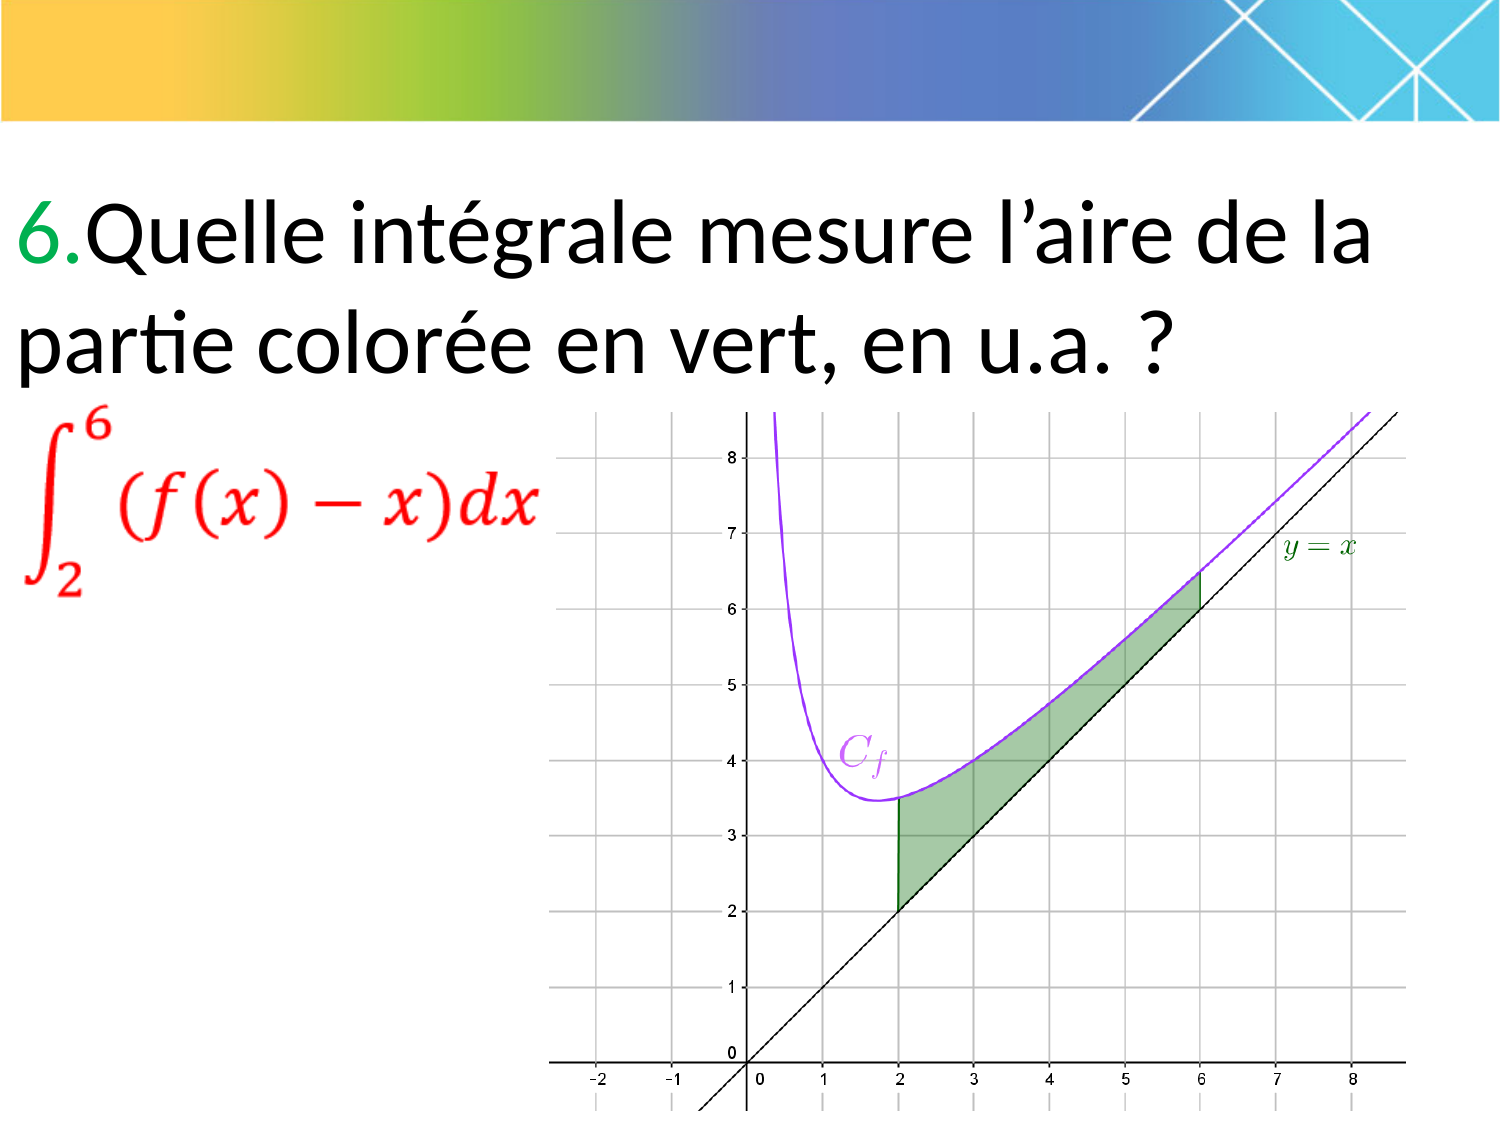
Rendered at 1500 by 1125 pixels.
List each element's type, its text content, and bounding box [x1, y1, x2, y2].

title Quelle intégrale mesure l’aire de la partie colorée en vert, en u.a. ? [0, 163, 1500, 305]
picture [23, 398, 1406, 1111]
